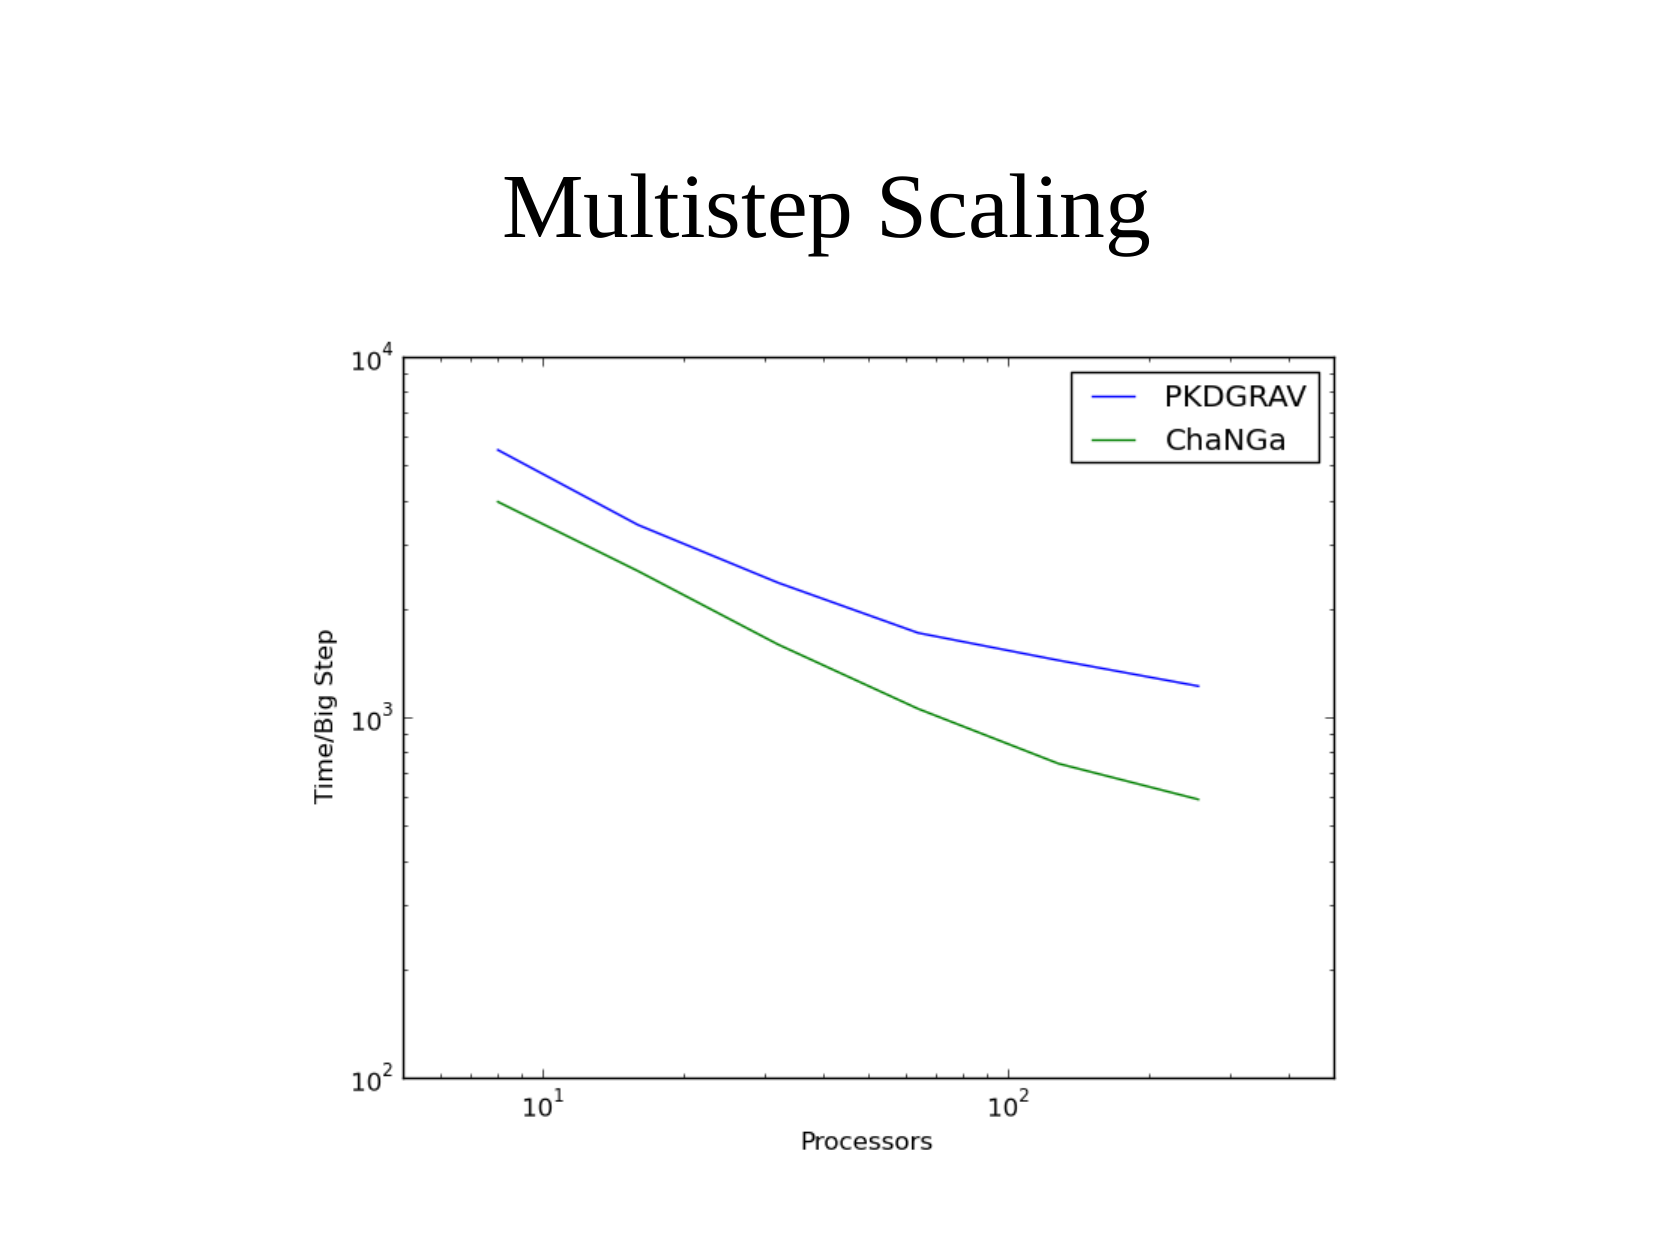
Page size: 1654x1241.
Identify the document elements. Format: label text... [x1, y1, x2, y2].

picture [253, 267, 1454, 1168]
title Multistep Scaling [121, 102, 1534, 310]
